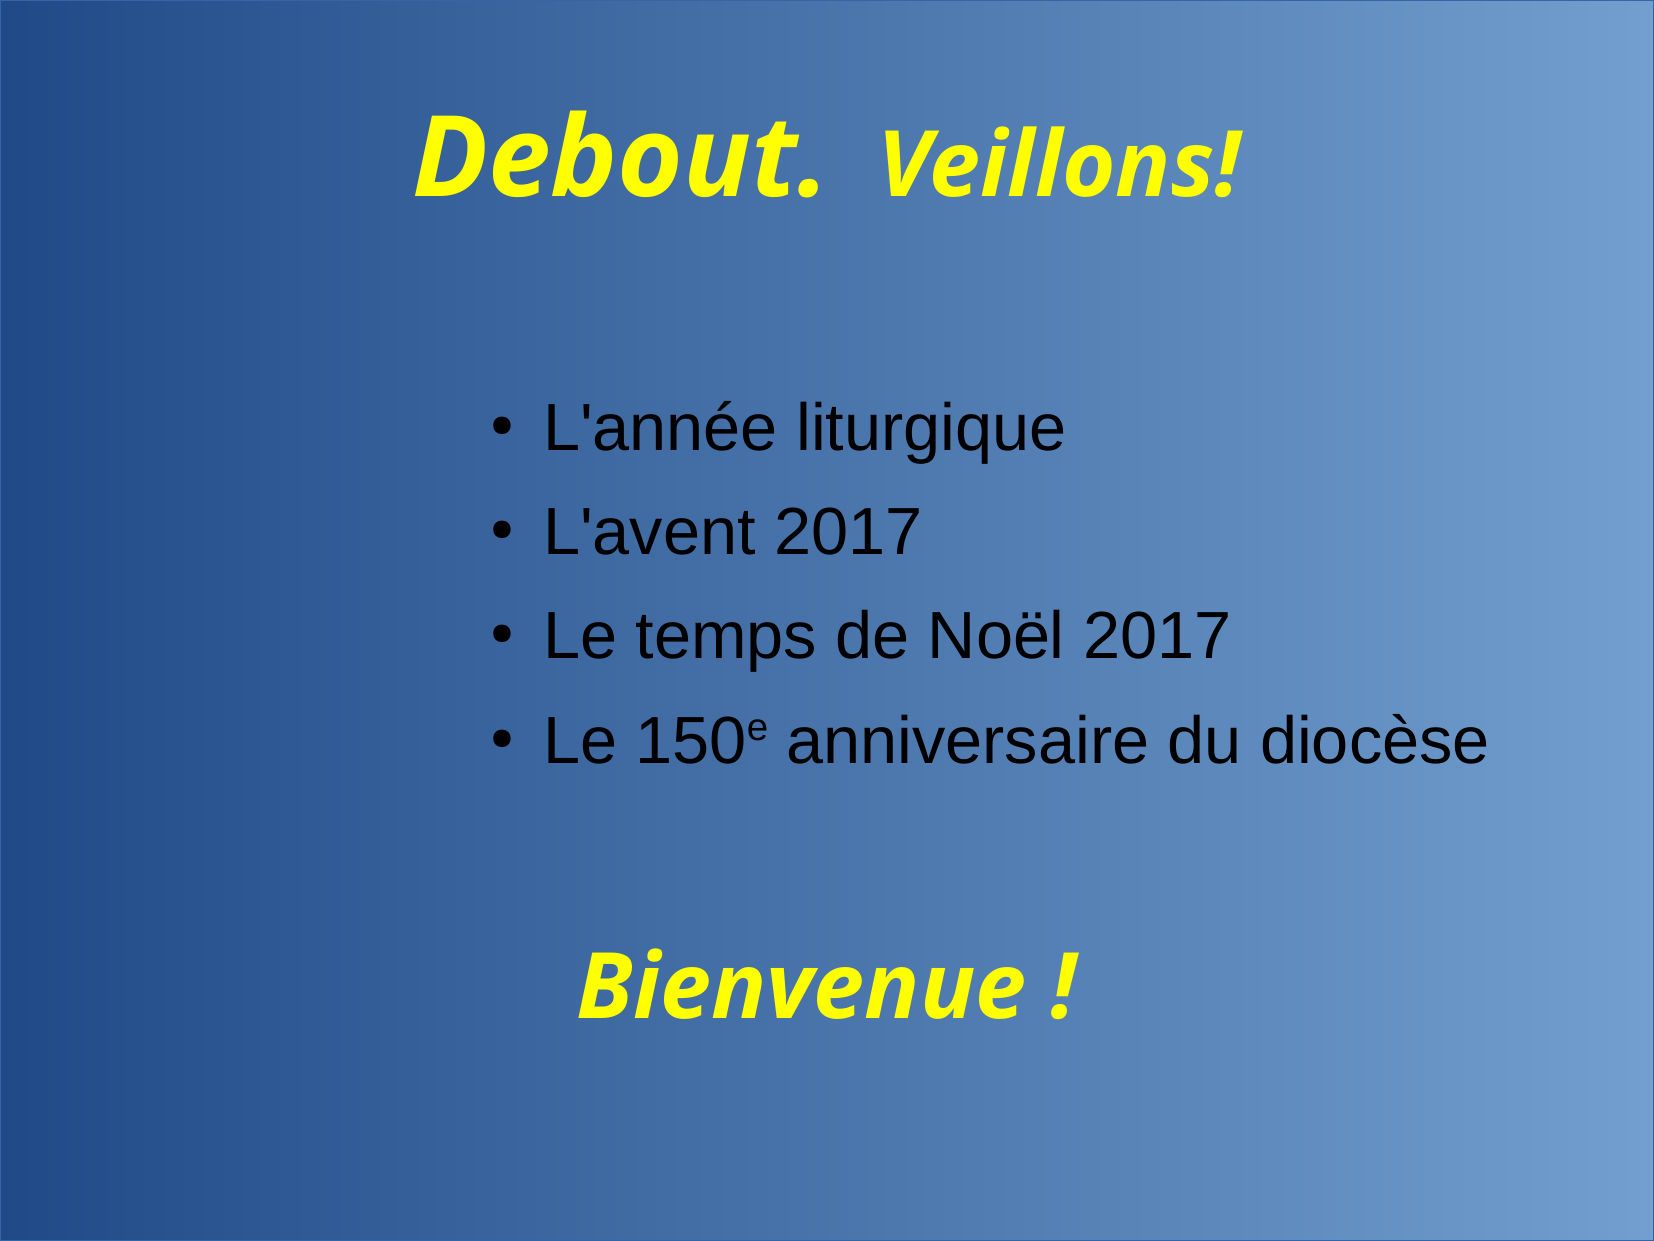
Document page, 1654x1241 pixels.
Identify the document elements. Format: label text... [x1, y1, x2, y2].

list L'année liturgique L'avent 2017 Le temps de Noël 2017 Le 150e anniversaire du diocèse [472, 389, 1512, 809]
title Debout. Veillons! [82, 49, 1571, 257]
title Bienvenue ! [82, 879, 1571, 1087]
